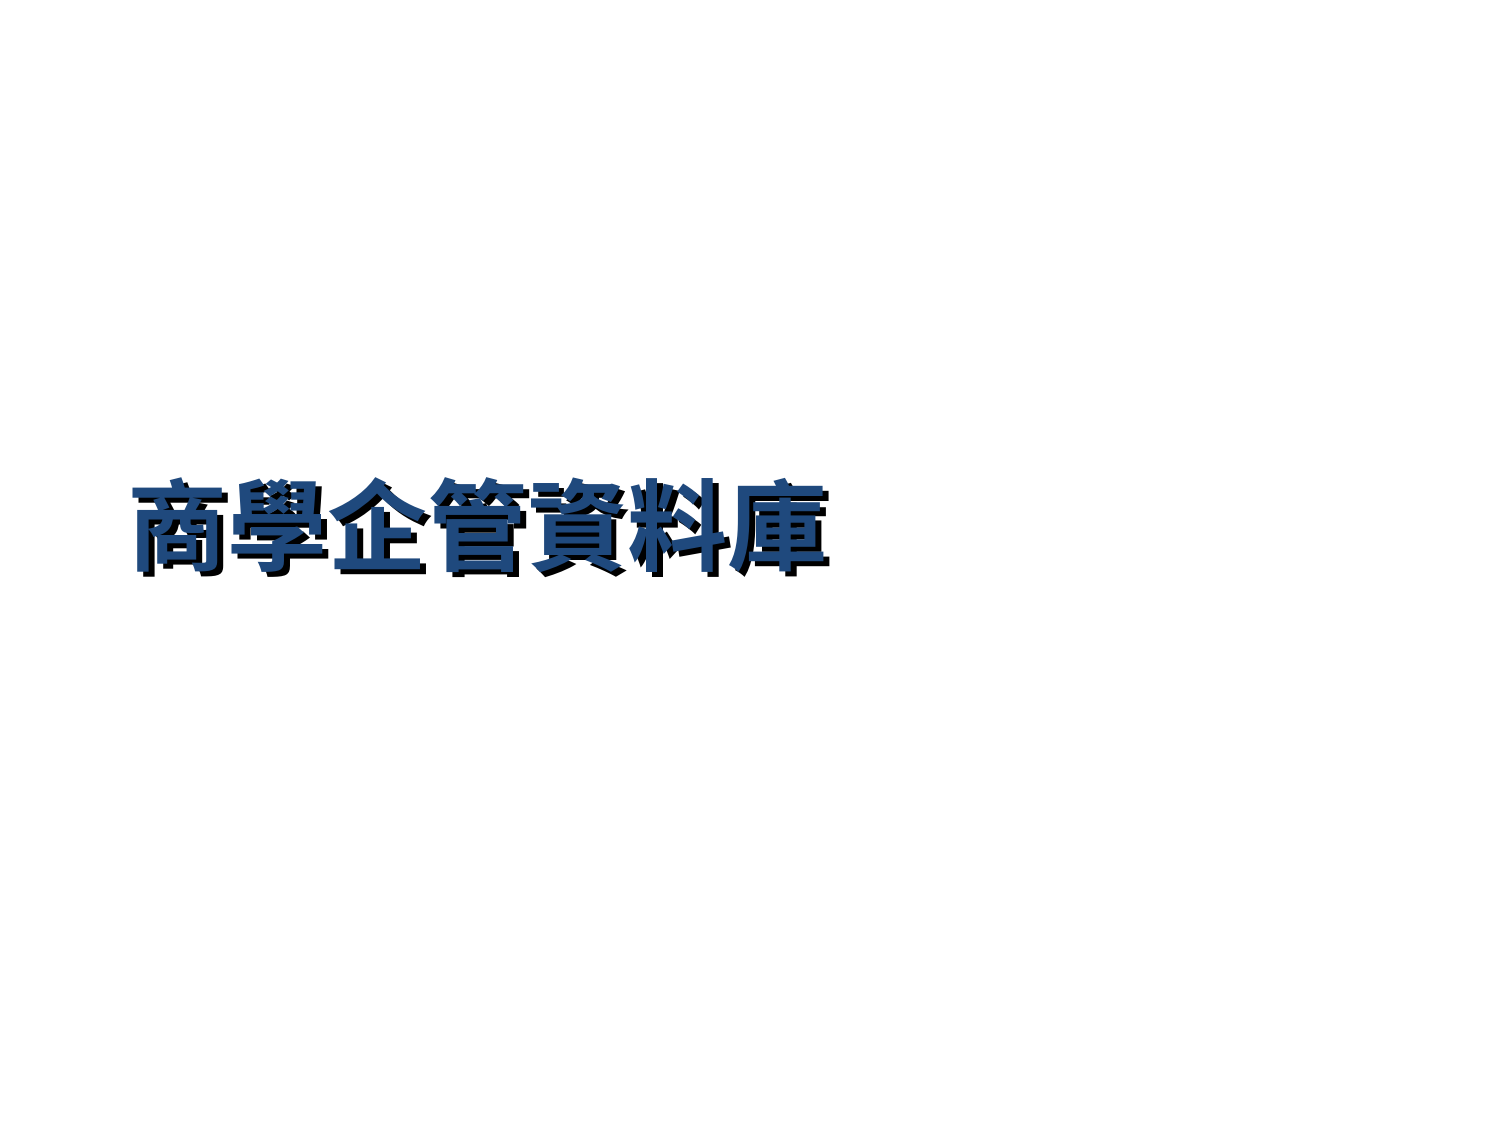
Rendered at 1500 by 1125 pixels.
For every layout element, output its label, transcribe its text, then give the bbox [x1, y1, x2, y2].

title 商學企管資料庫 [112, 349, 1388, 591]
